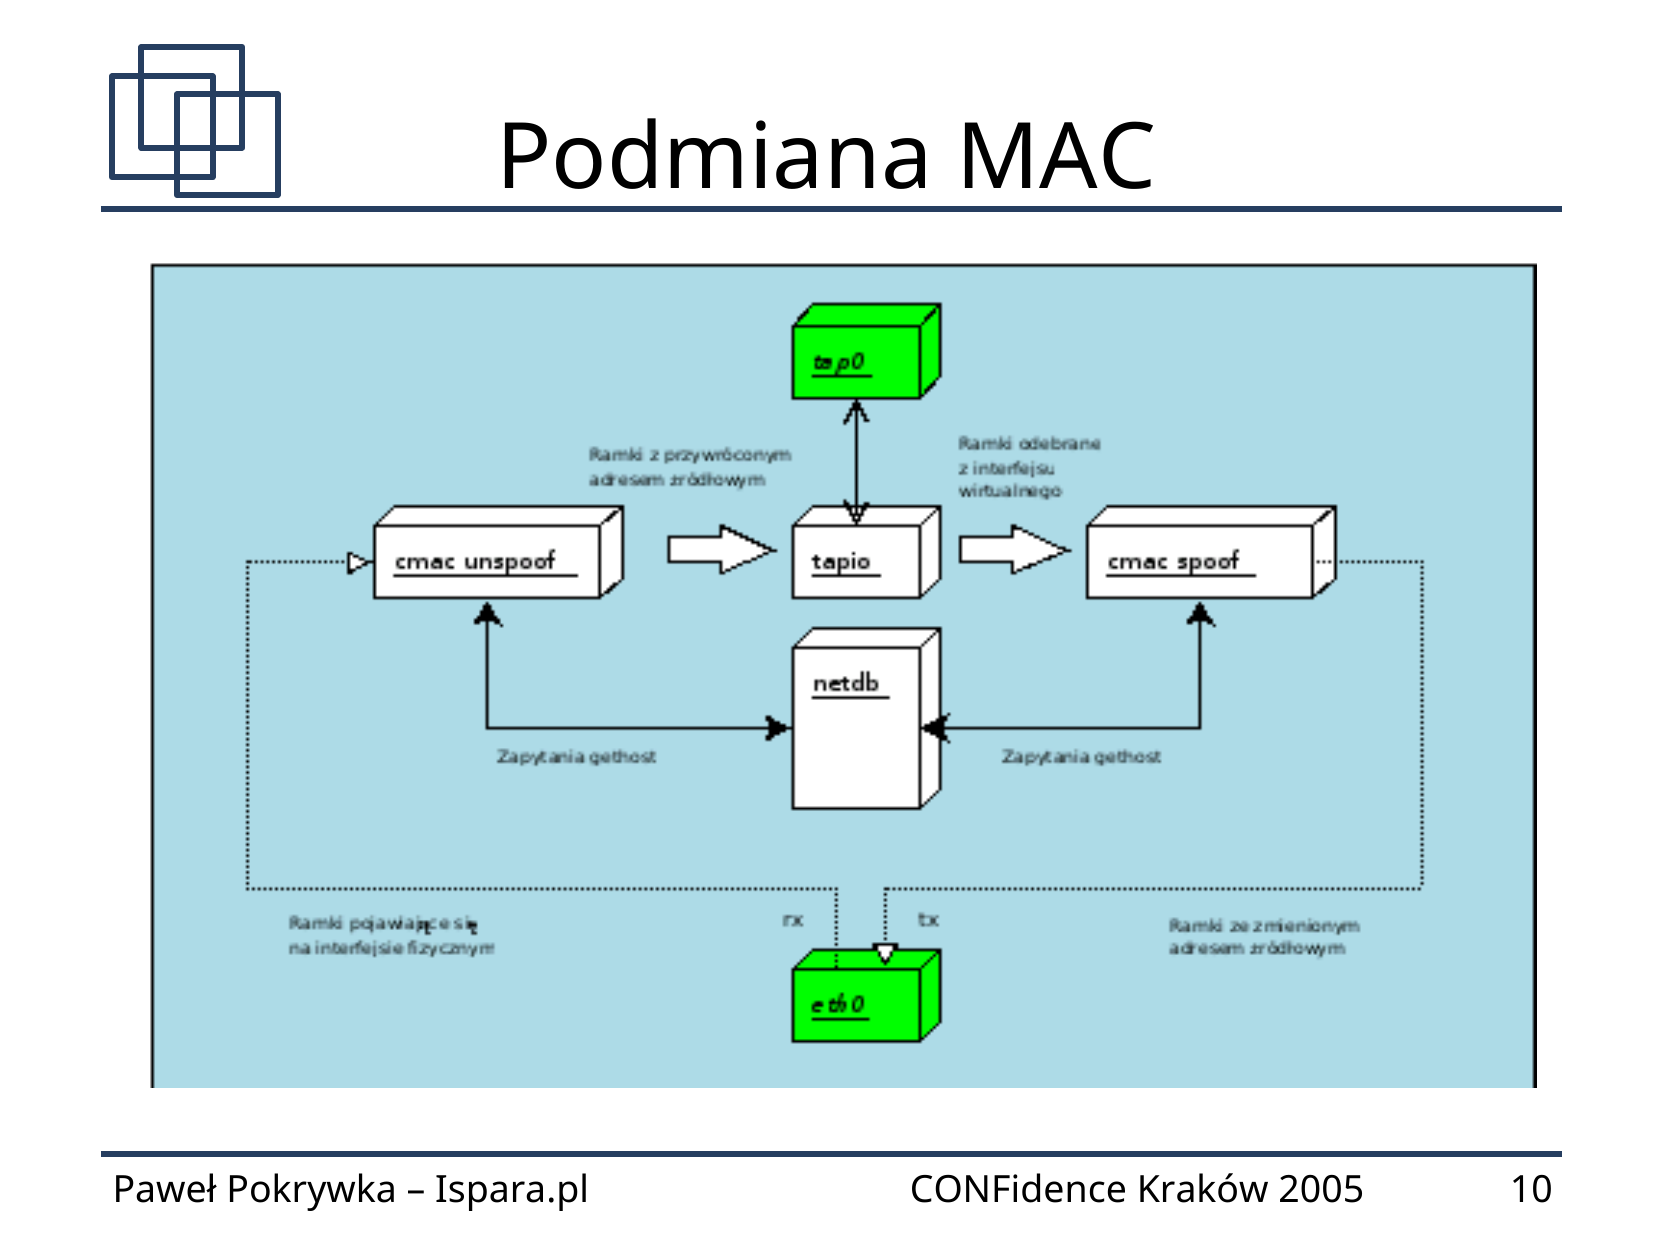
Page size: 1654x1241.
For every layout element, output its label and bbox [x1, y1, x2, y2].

picture [149, 262, 1537, 1088]
